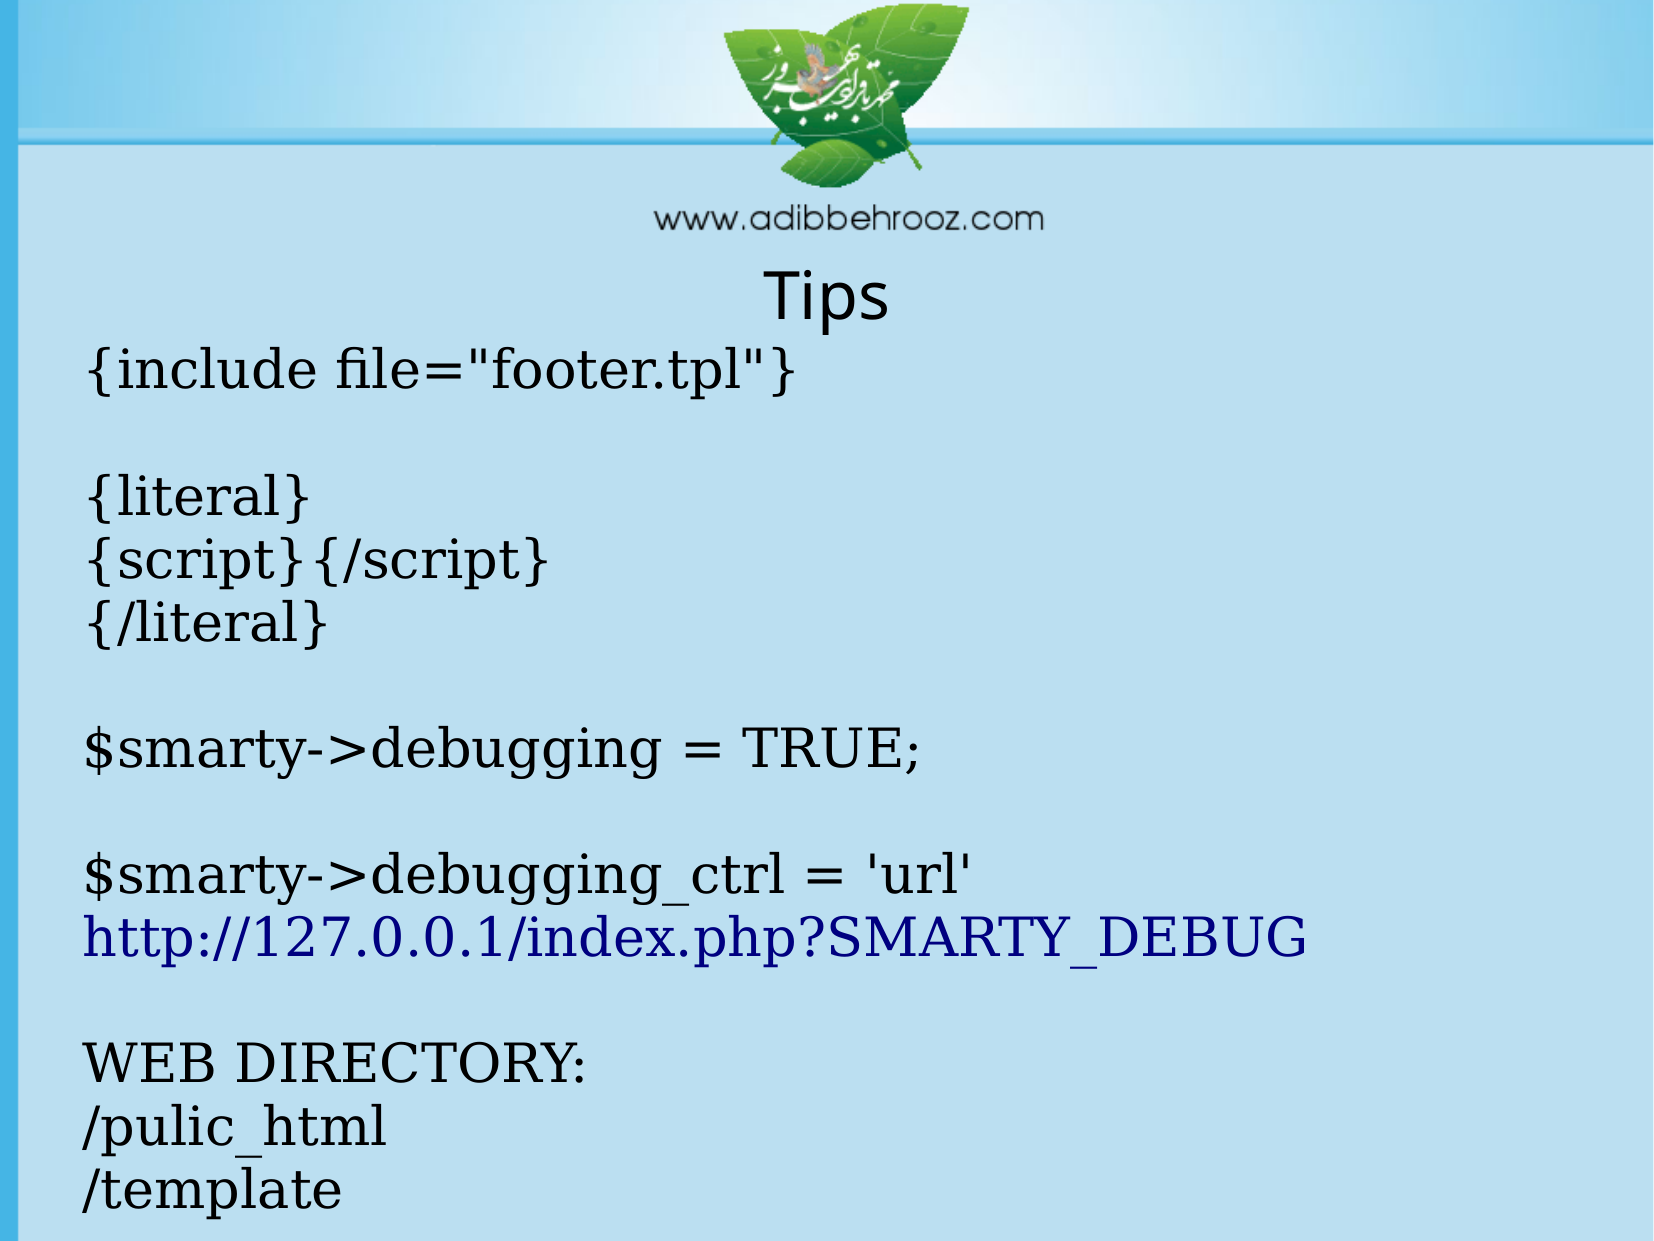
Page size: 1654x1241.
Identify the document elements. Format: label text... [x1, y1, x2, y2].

text_box Tips {include file="footer.tpl"} {literal} {script}{/script} {/literal} $smarty->debugging = TRUE; $smarty->debugging_ctrl = 'url' http://127.0.0.1/index.php?SMARTY_DEBUG WEB DIRECTORY: /pulic_html /template [82, 252, 1571, 1217]
picture [0, 0, 1654, 1241]
